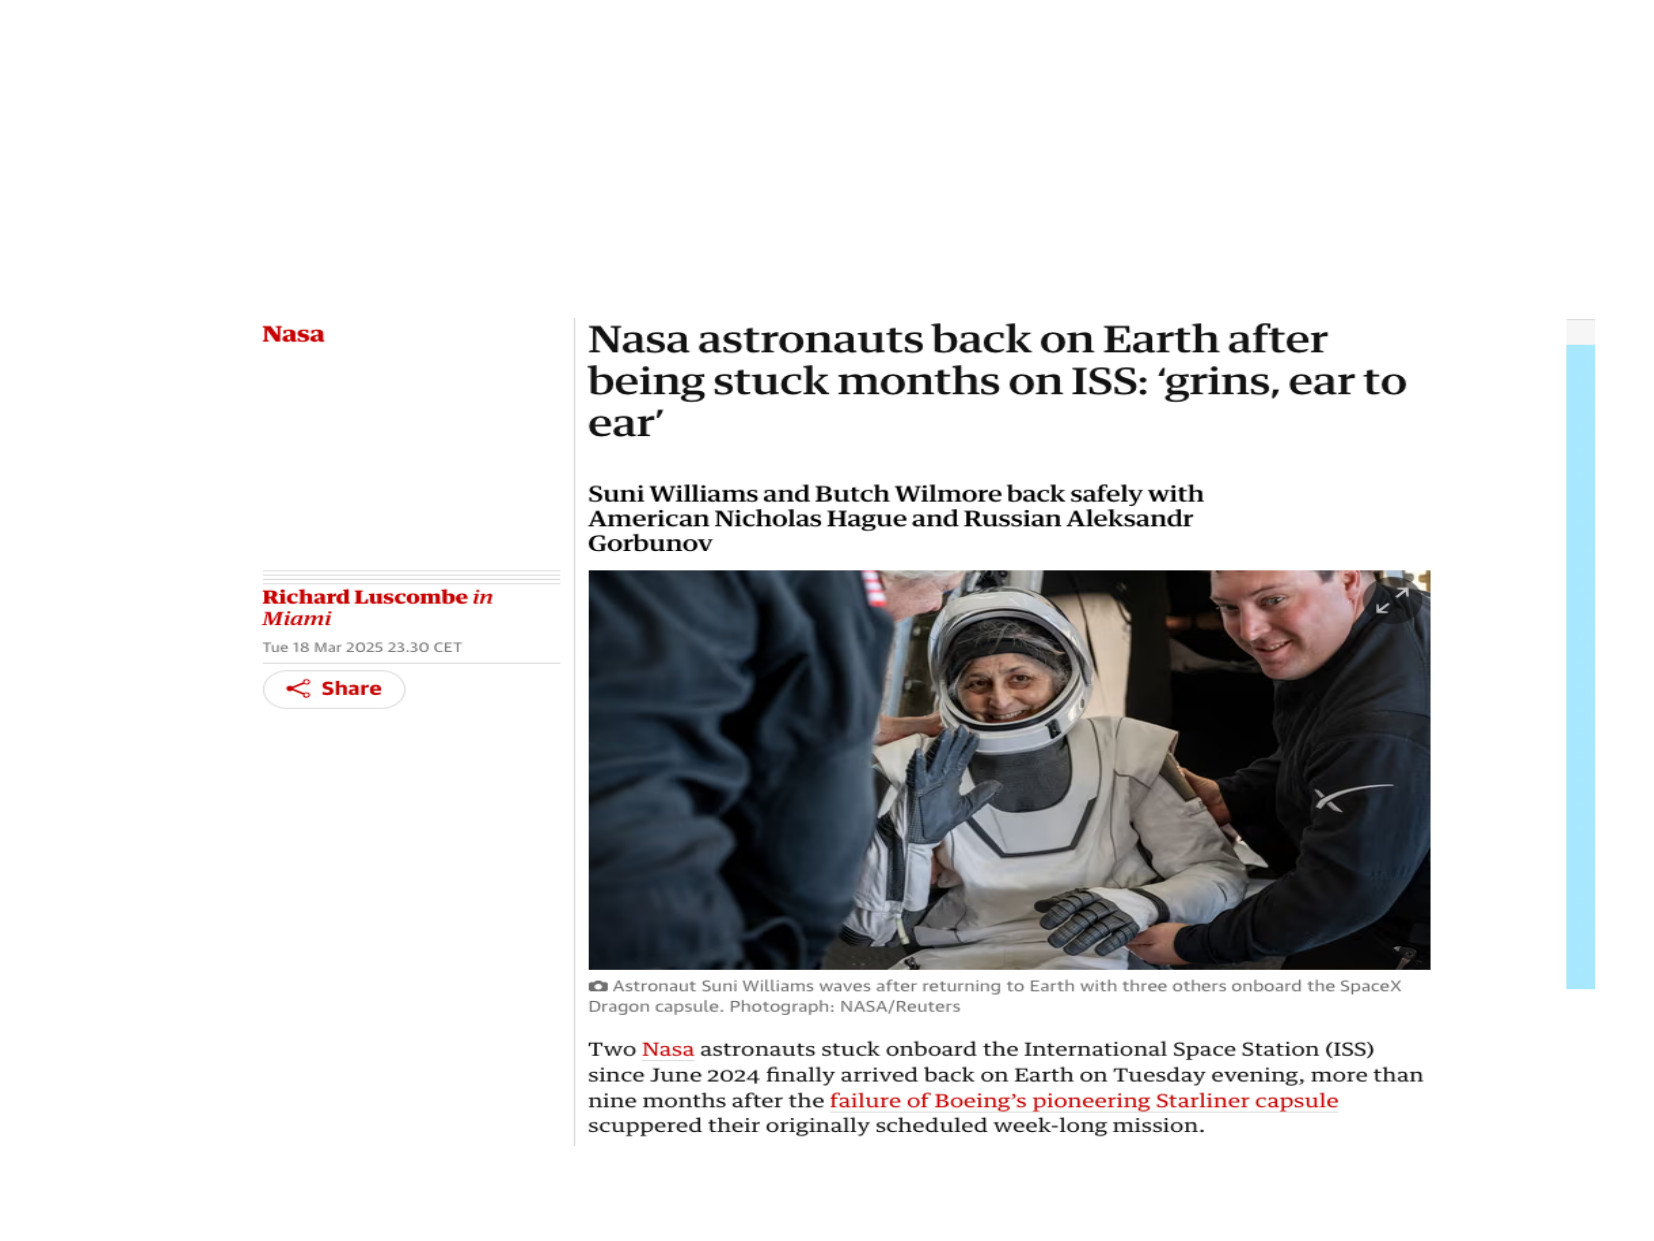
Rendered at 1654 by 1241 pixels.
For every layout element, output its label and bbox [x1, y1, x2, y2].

picture [236, 318, 1595, 1146]
